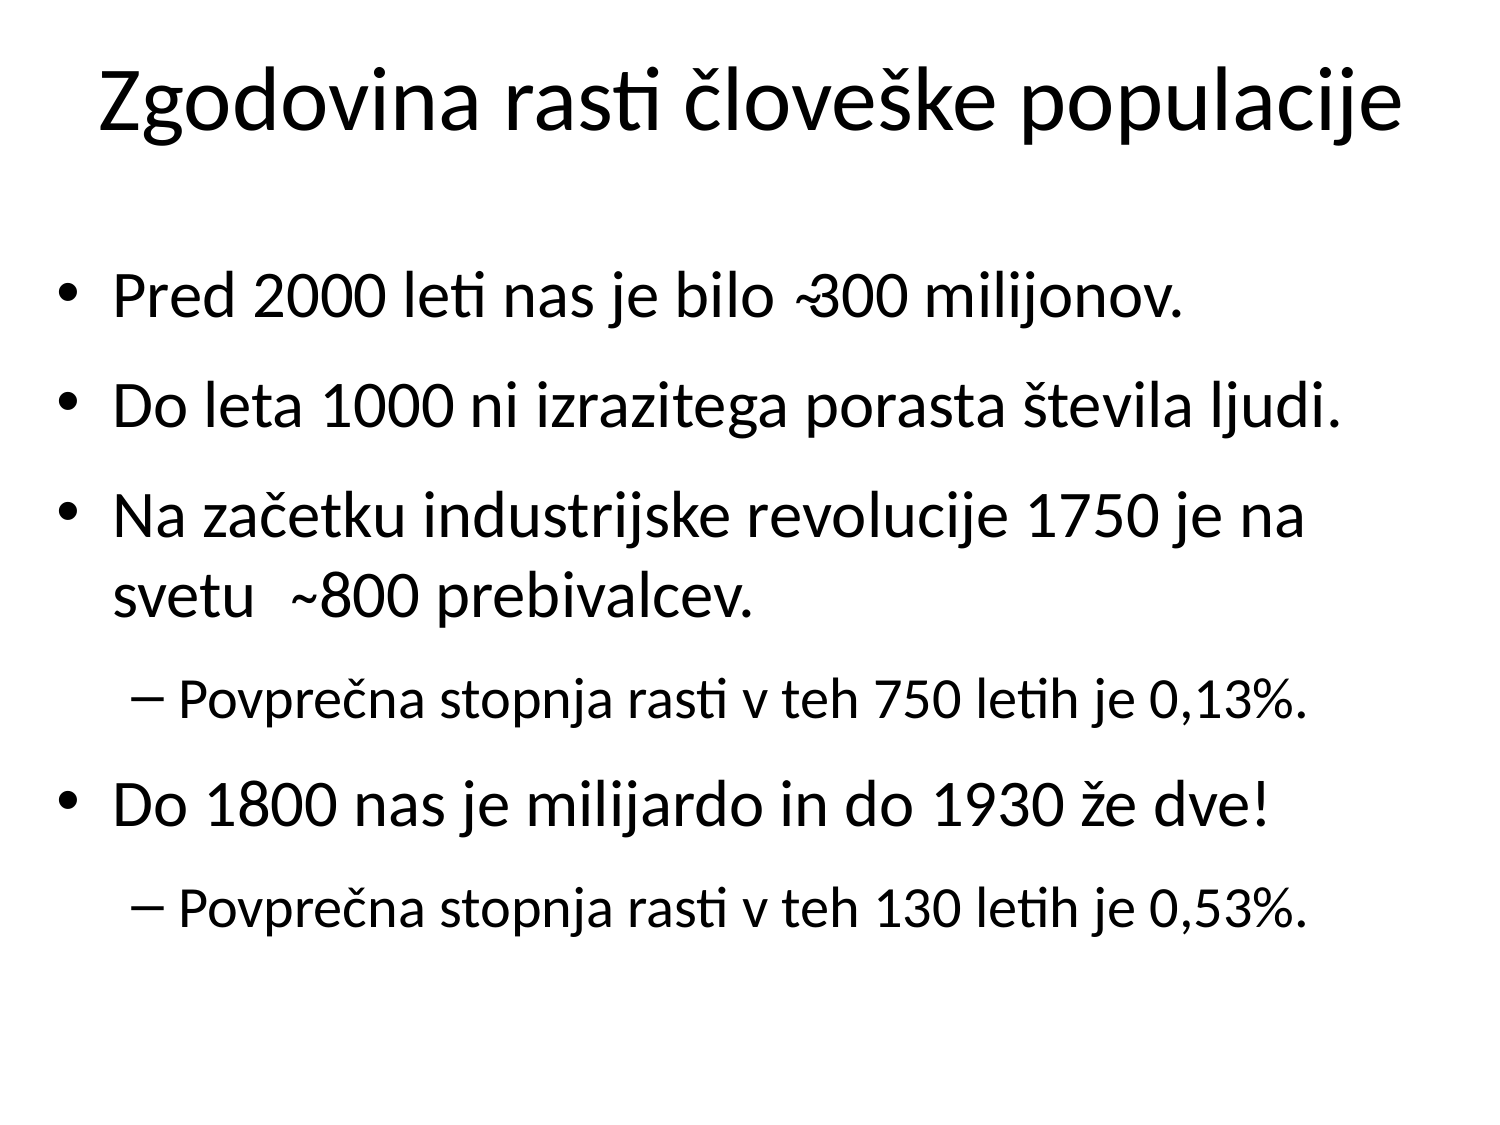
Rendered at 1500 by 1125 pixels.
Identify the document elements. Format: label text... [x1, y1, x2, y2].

list Pred 2000 leti nas je bilo ̴300 milijonov. Do leta 1000 ni izrazitega porasta števila ljudi. Na začetku industrijske revolucije 1750 je na svetu ̴ 800 prebivalcev. Povprečna stopnja rasti v teh 750 letih je 0,13%. Do 1800 nas je milijardo in do 1930 že dve! Povprečna stopnja rasti v teh 130 letih je 0,53%. [41, 243, 1436, 1125]
title Zgodovina rasti človeške populacije [76, 0, 1427, 188]
